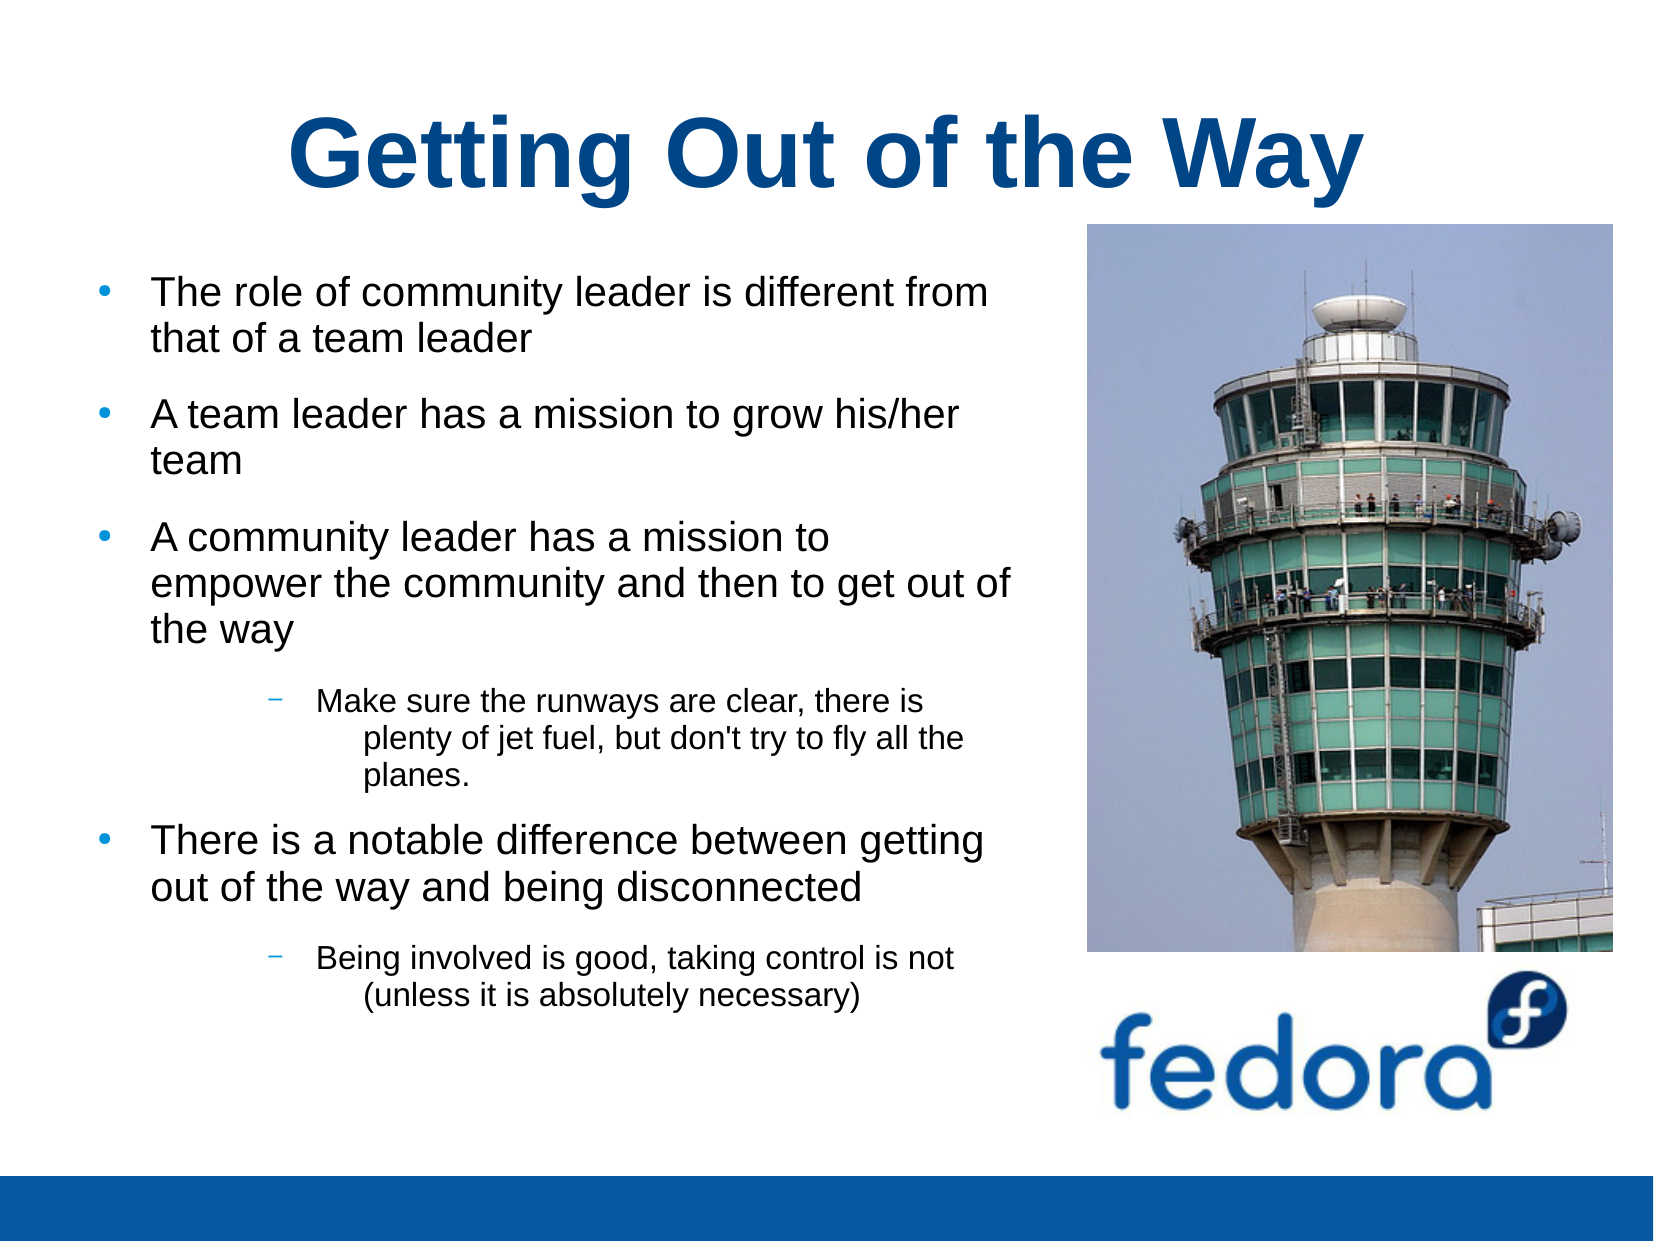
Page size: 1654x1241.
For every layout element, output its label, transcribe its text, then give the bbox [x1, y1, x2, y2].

list The role of community leader is different from that of a team leader A team leader has a mission to grow his/her team A community leader has a mission to empower the community and then to get out of the way Make sure the runways are clear, there is plenty of jet fuel, but don't try to fly all the planes. There is a notable difference between getting out of the way and being disconnected Being involved is good, taking control is not (unless it is absolutely necessary) [79, 268, 1013, 1088]
title Getting Out of the Way [82, 49, 1571, 257]
picture [0, 0, 1654, 1241]
